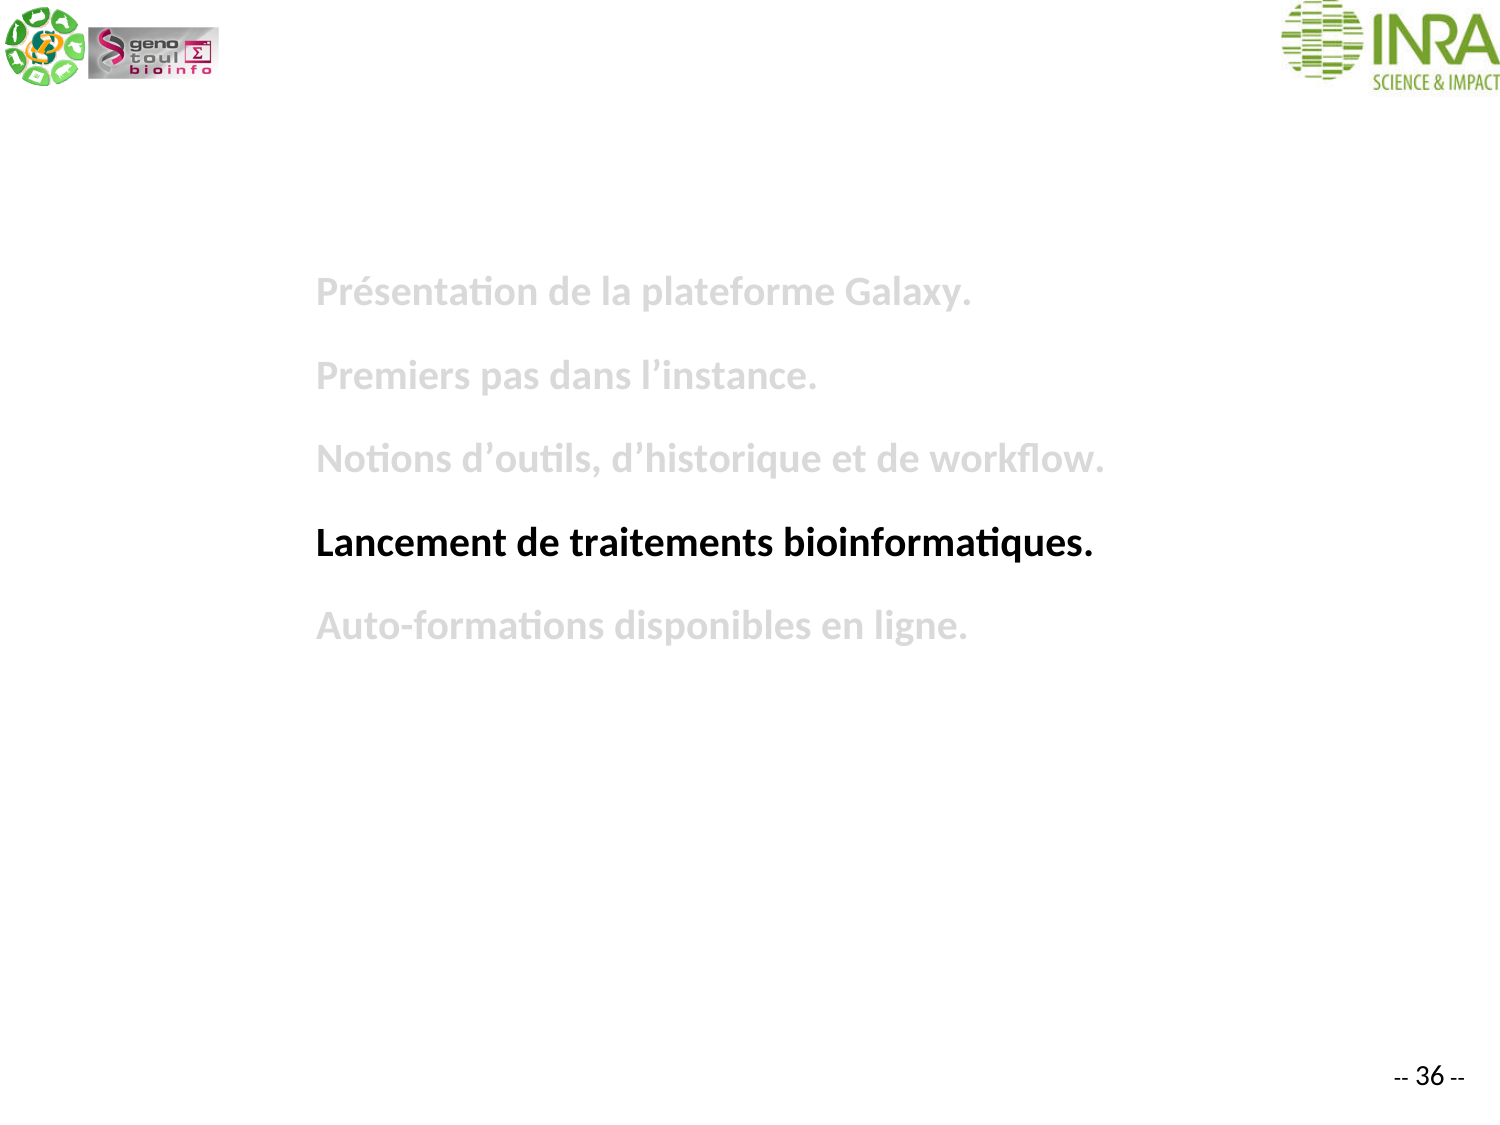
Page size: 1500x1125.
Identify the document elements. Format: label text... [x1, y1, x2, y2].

picture [88, 27, 219, 79]
picture [5, 7, 85, 86]
text_box Présentation de la plateforme Galaxy. Premiers pas dans l’instance. Notions d’outils, d’historique et de workflow. Lancement de traitements bioinformatiques. Auto-formations disponibles en ligne. [301, 267, 1400, 992]
picture [1281, 0, 1500, 110]
